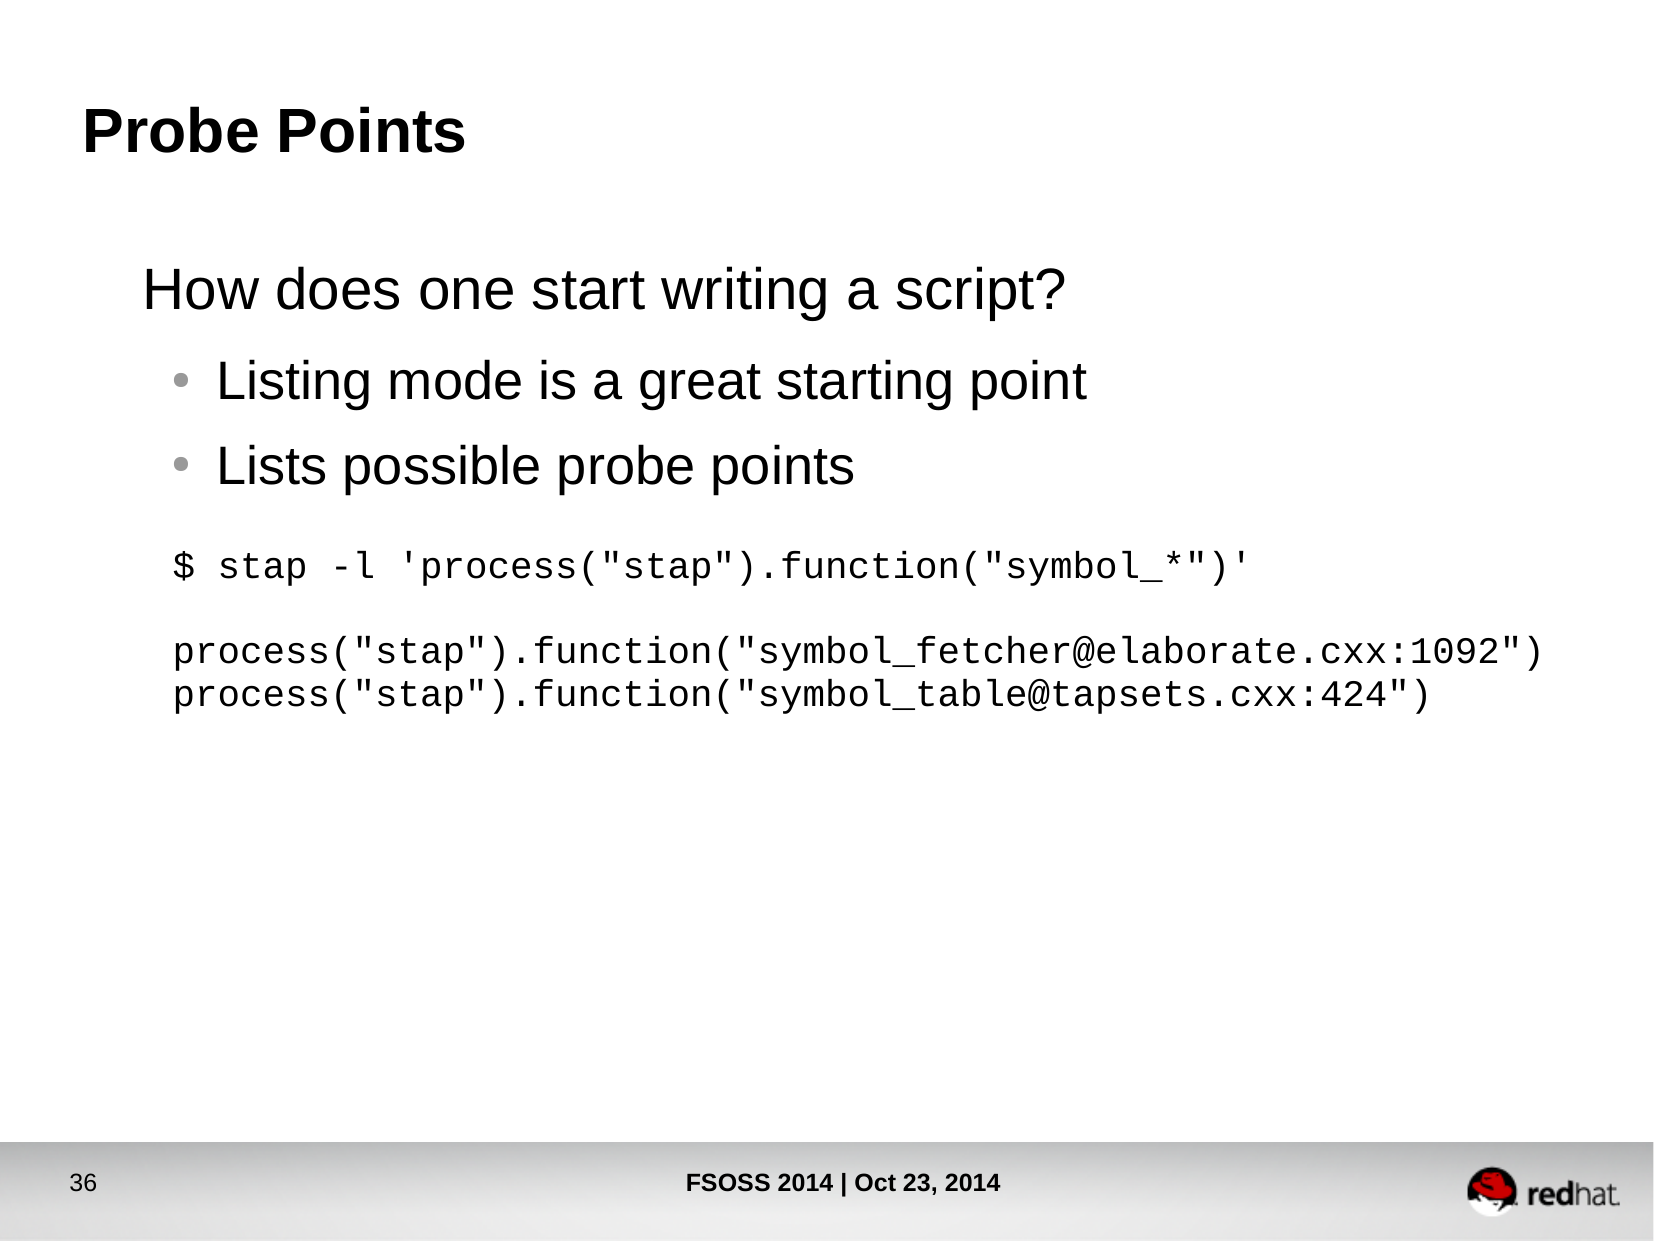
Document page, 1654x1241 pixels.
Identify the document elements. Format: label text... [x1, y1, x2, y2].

text_box $ stap -l 'process("stap").function("symbol_*")' process("stap").function("symbol_fetcher@elaborate.cxx:1092") process("stap").function("symbol_table@tapsets.cxx:424") [157, 540, 1654, 879]
picture [0, 1142, 1654, 1241]
list How does one start writing a script? Listing mode is a great starting point Lists possible probe points [82, 256, 1571, 961]
title Probe Points [82, 49, 1571, 256]
